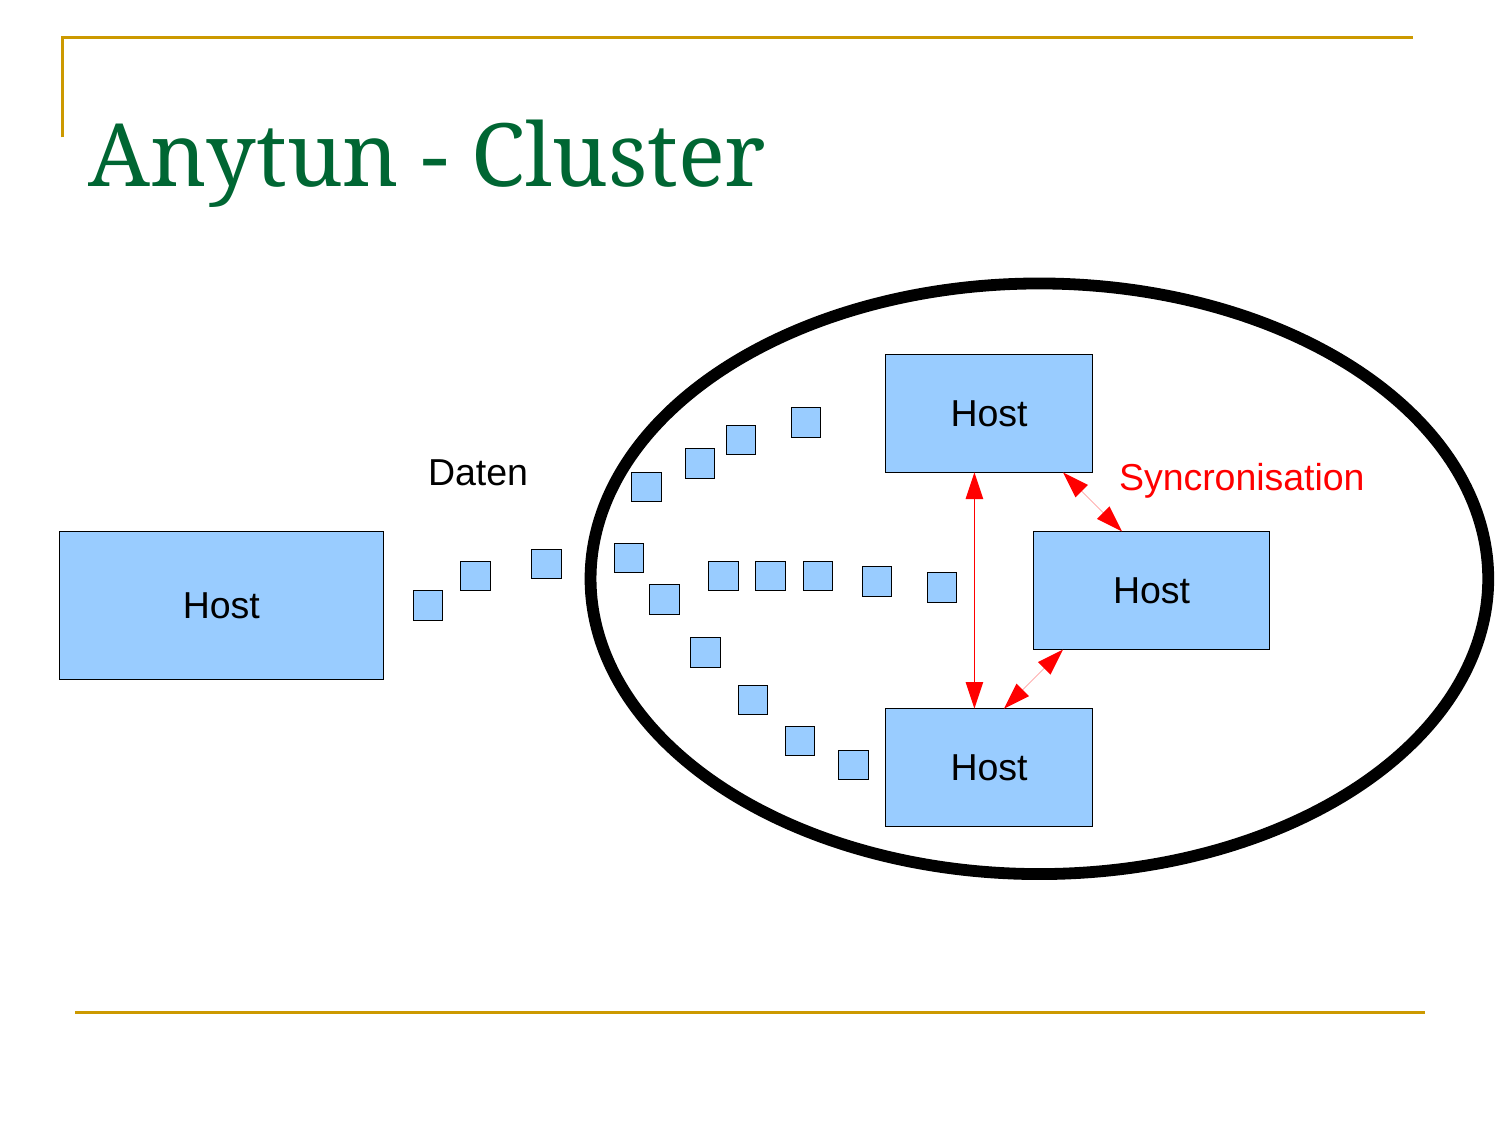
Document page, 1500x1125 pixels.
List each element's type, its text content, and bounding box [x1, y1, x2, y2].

text_box [685, 448, 715, 479]
text_box Host [1033, 531, 1270, 650]
text_box [862, 566, 892, 597]
text_box [690, 637, 721, 668]
text_box [708, 561, 739, 591]
text_box [413, 590, 443, 621]
text_box [614, 543, 644, 573]
text_box Daten [413, 443, 555, 502]
text_box Host [885, 354, 1093, 473]
text_box [803, 561, 833, 591]
text_box [791, 407, 821, 438]
text_box [738, 685, 768, 715]
text_box Host [59, 531, 384, 680]
text_box [460, 561, 491, 591]
text_box [631, 472, 662, 502]
text_box [927, 572, 957, 603]
text_box [785, 726, 815, 756]
text_box Syncronisation [1104, 449, 1406, 508]
text_box [838, 750, 869, 780]
text_box [726, 425, 756, 455]
text_box [649, 584, 680, 615]
title Anytun - Cluster [88, 40, 1439, 266]
text_box [531, 549, 562, 579]
text_box [755, 561, 786, 591]
text_box Host [885, 708, 1093, 827]
